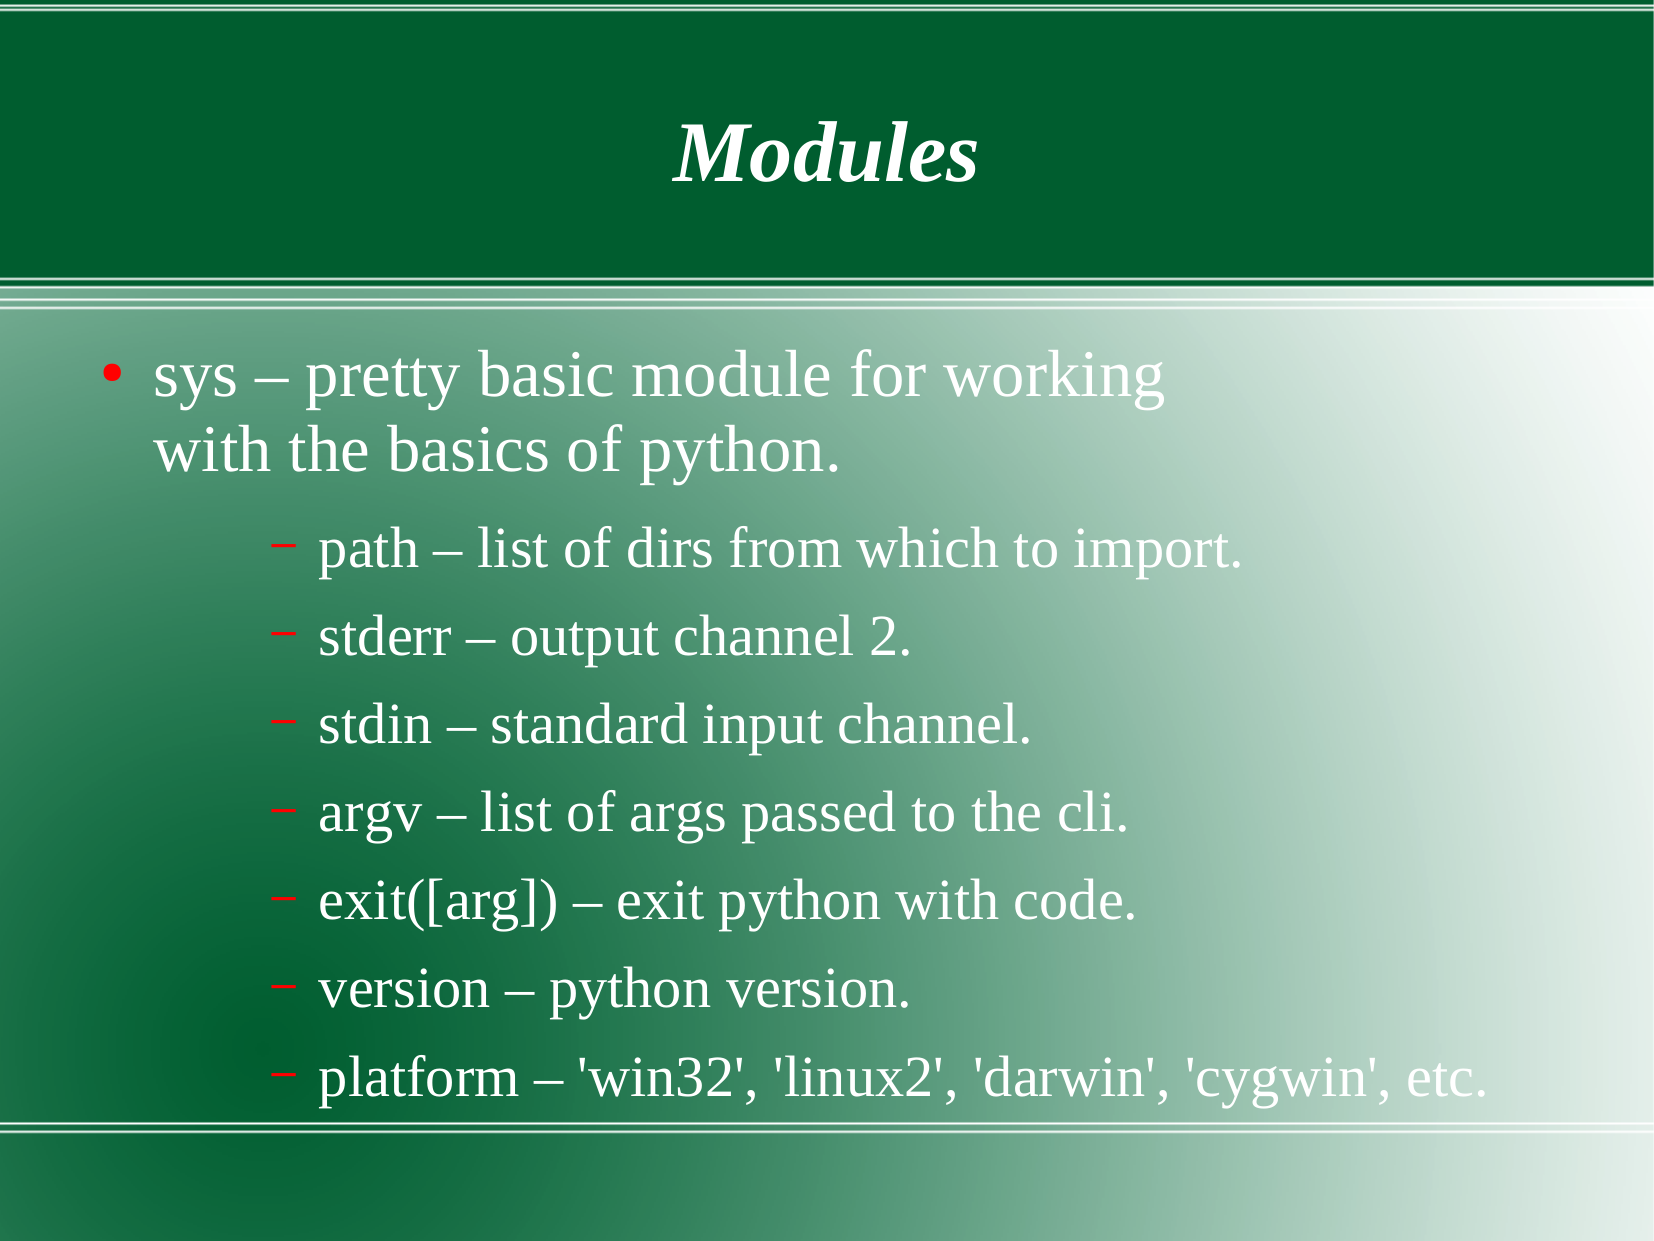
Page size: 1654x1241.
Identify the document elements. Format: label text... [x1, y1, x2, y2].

picture [0, 0, 1654, 1241]
list sys – pretty basic module for working with the basics of python. path – list of dirs from which to import. stderr – output channel 2. stdin – standard input channel. argv – list of args passed to the cli. exit([arg]) – exit python with code. version – python version. platform – 'win32', 'linux2', 'darwin', 'cygwin', etc. [82, 337, 1571, 1156]
title Modules [82, 49, 1571, 257]
